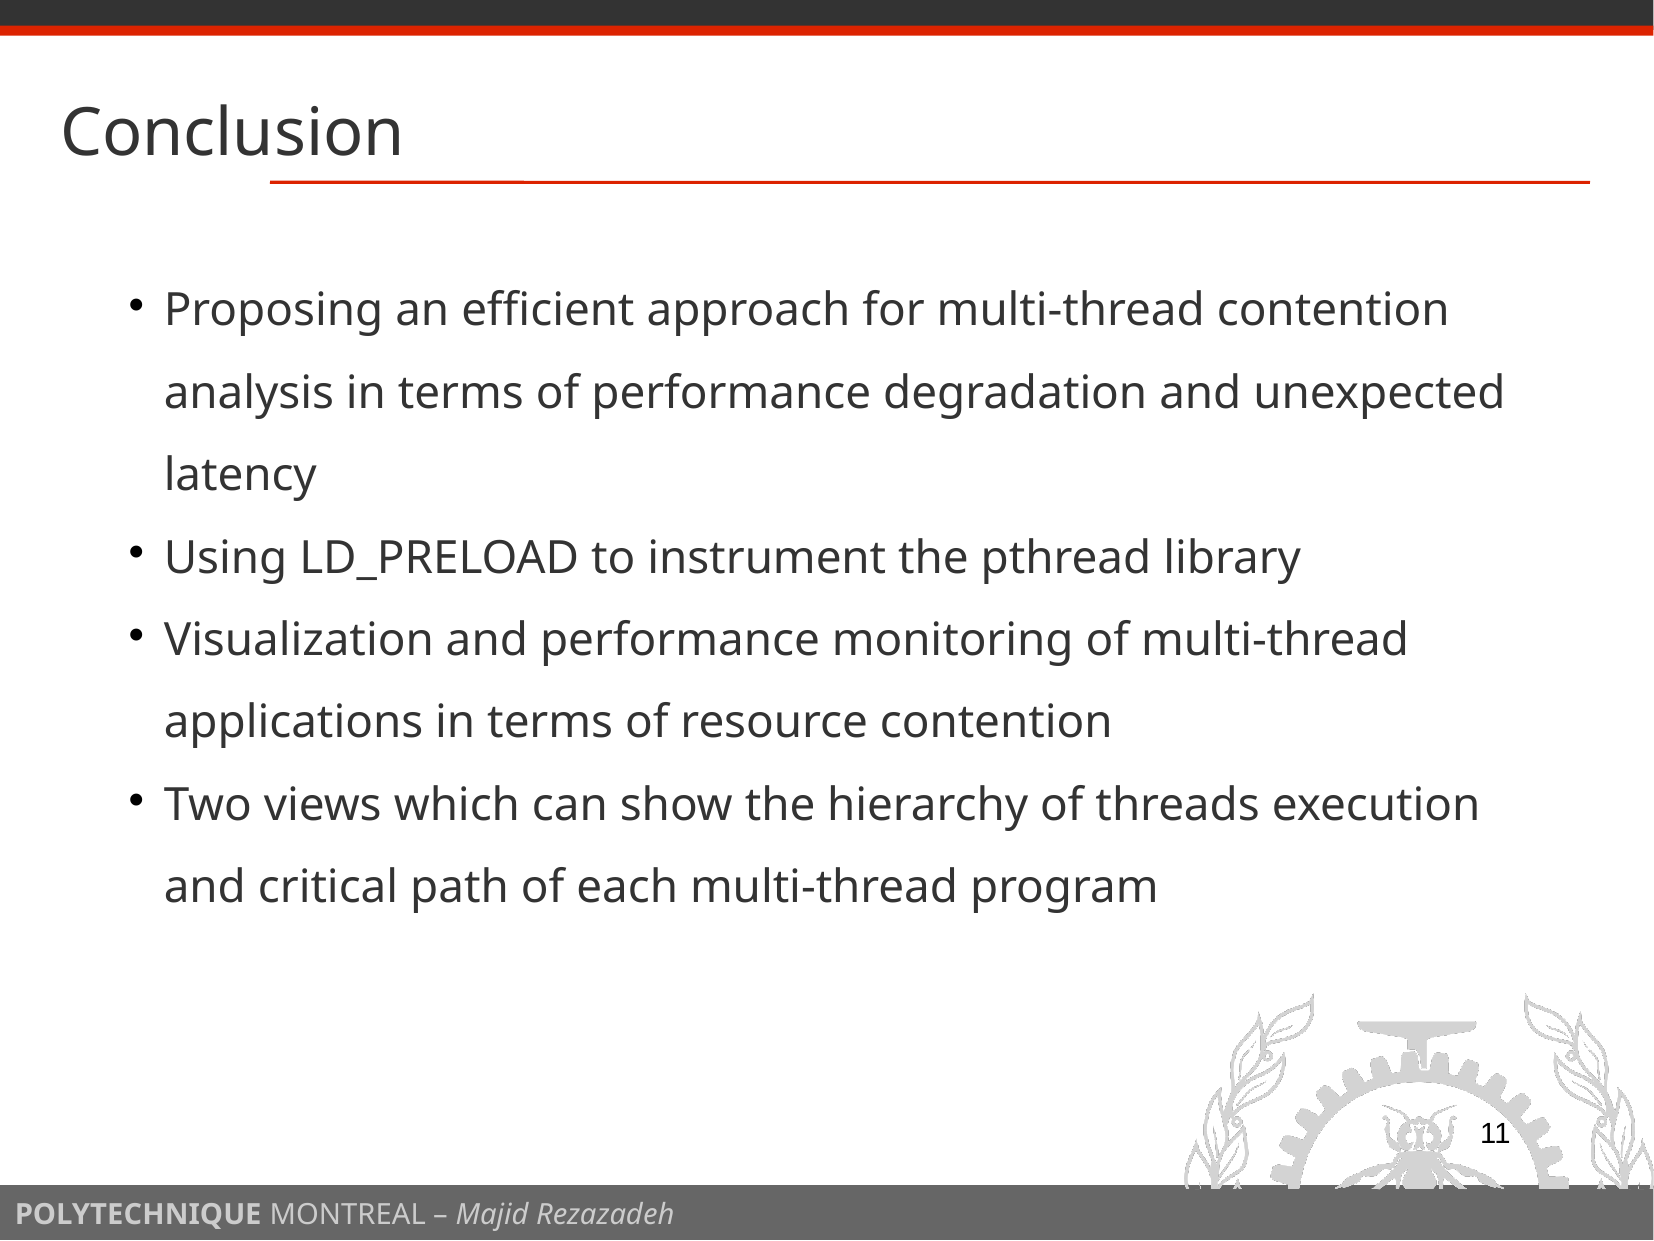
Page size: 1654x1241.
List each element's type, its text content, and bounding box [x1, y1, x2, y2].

text_box 11 [1465, 1107, 1543, 1187]
text_box Conclusion [60, 37, 1590, 180]
text_box Proposing an efficient approach for multi-thread contention analysis in terms of performance degradation and unexpected latency Using LD_PRELOAD to instrument the pthread library Visualization and performance monitoring of multi-thread applications in terms of resource contention Two views which can show the hierarchy of threads execution and critical path of each multi-thread program [73, 245, 1590, 942]
text_box POLYTECHNIQUE MONTREAL – Majid Rezazadeh [0, 1185, 1654, 1240]
picture [1184, 967, 1654, 1216]
text_box [0, 0, 1654, 36]
